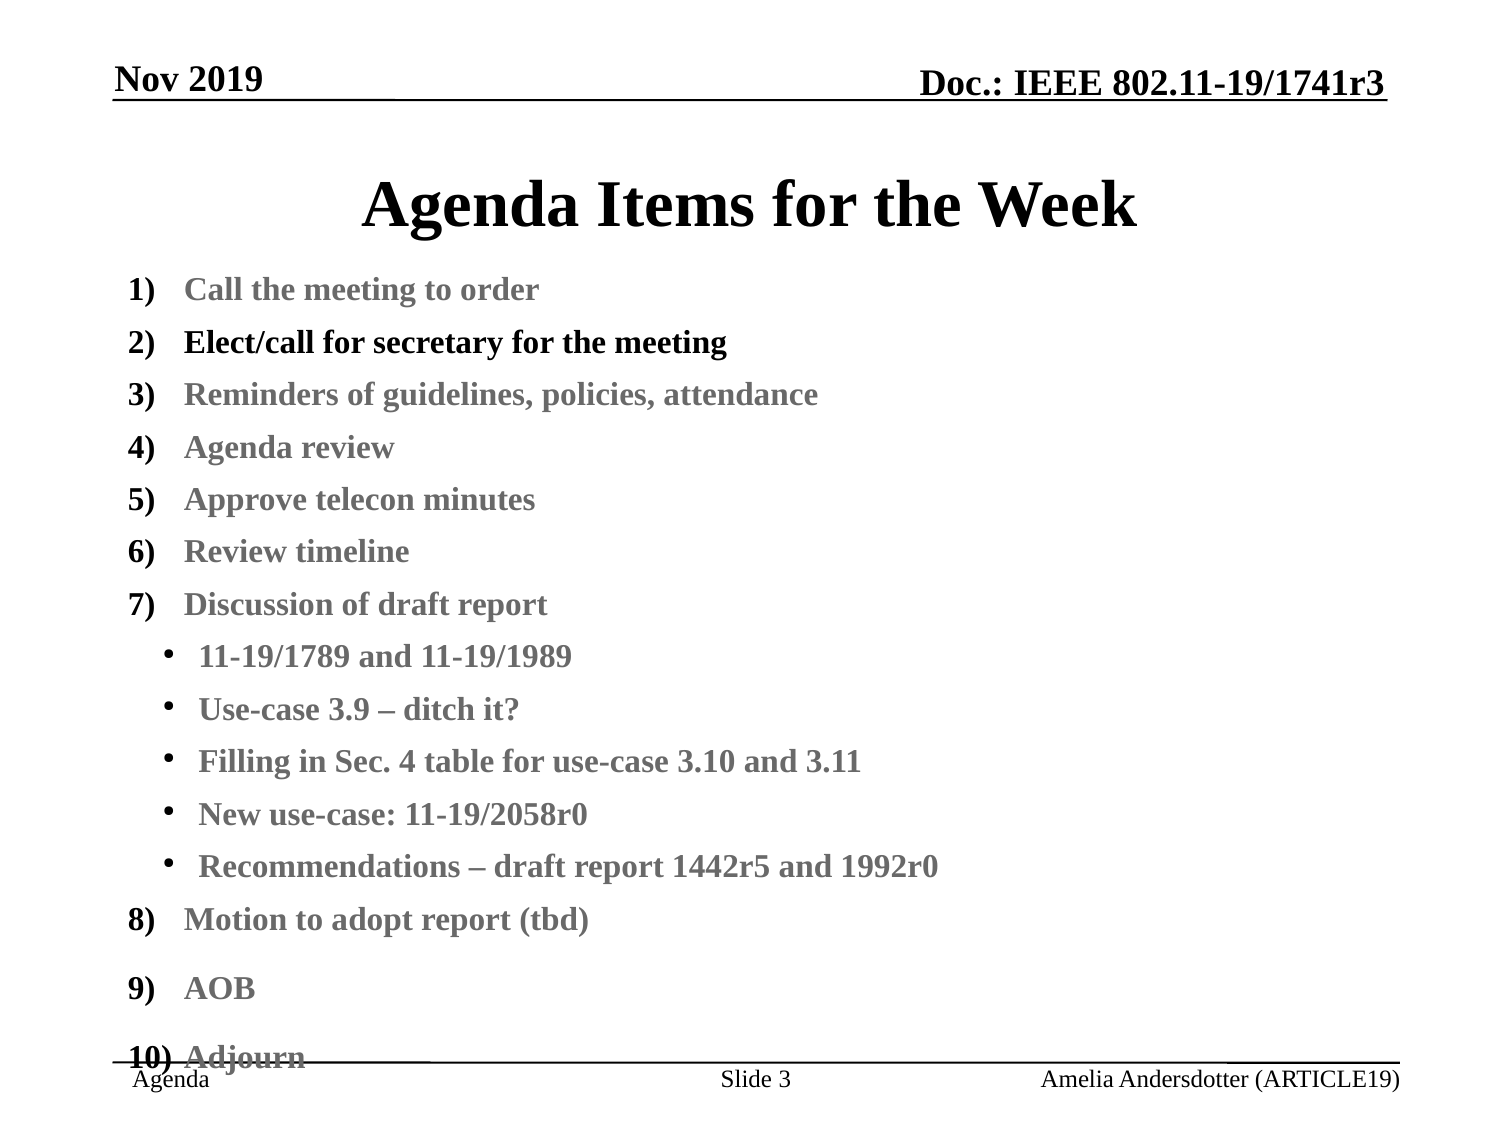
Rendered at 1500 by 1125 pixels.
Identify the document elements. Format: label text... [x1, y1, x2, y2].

text_box Call the meeting to order Elect/call for secretary for the meeting Reminders of guidelines, policies, attendance Agenda review Approve telecon minutes Review timeline Discussion of draft report 11-19/1789 and 11-19/1989 Use-case 3.9 – ditch it? Filling in Sec. 4 table for use-case 3.10 and 3.11 New use-case: 11-19/2058r0 Recommendations – draft report 1442r5 and 1992r0 Motion to adopt report (tbd) AOB Adjourn [112, 287, 1387, 1040]
text_box Nov 2019 [114, 54, 422, 99]
text_box Agenda Items for the Week [112, 112, 1387, 287]
text_box Amelia Andersdotter (ARTICLE19) [878, 1062, 1401, 1092]
text_box Slide <number> [712, 1062, 799, 1122]
